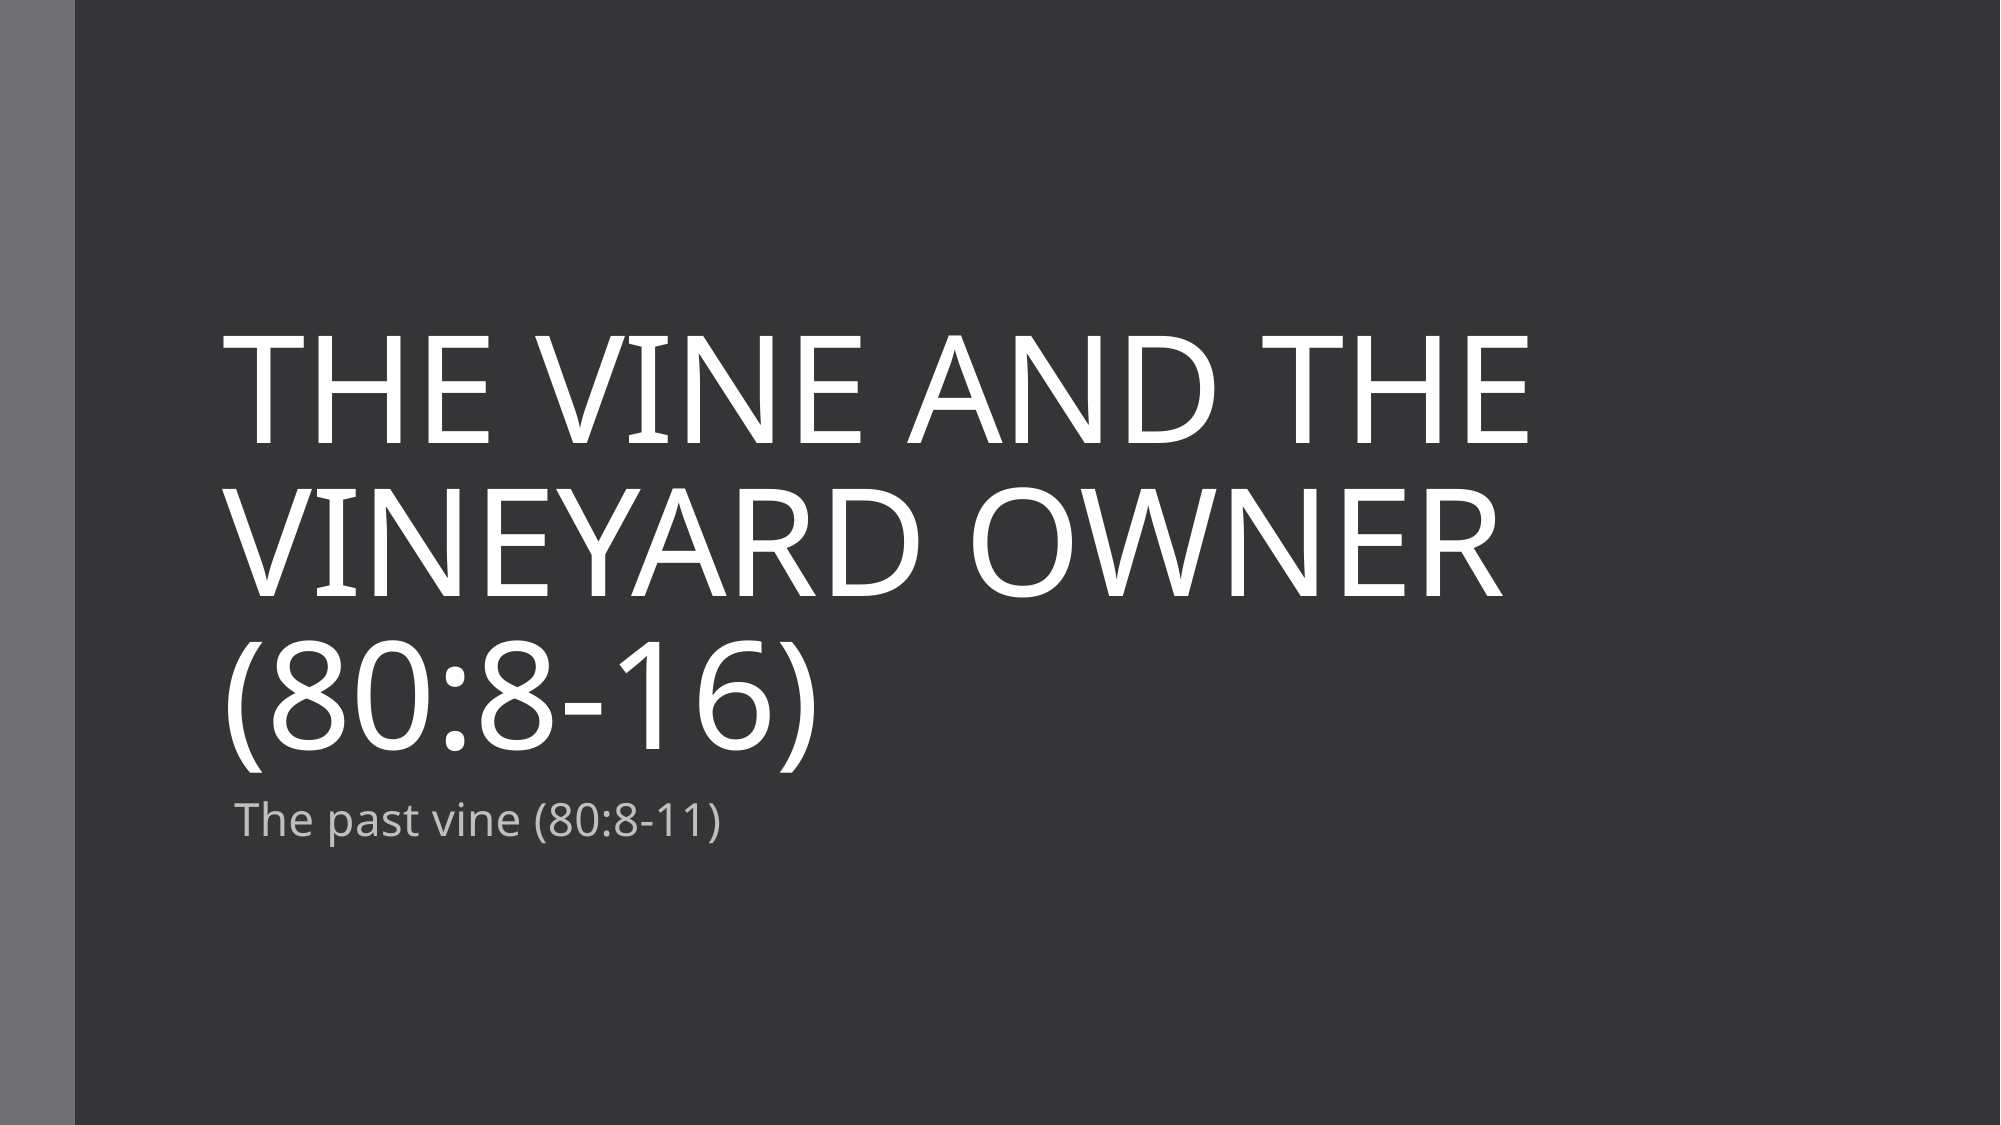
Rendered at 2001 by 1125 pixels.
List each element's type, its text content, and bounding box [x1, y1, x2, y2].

title THE VINE AND THE VINEYARD OWNER (80:8-16) [206, 124, 1752, 787]
subtitle The past vine (80:8-11) [206, 787, 1752, 1066]
